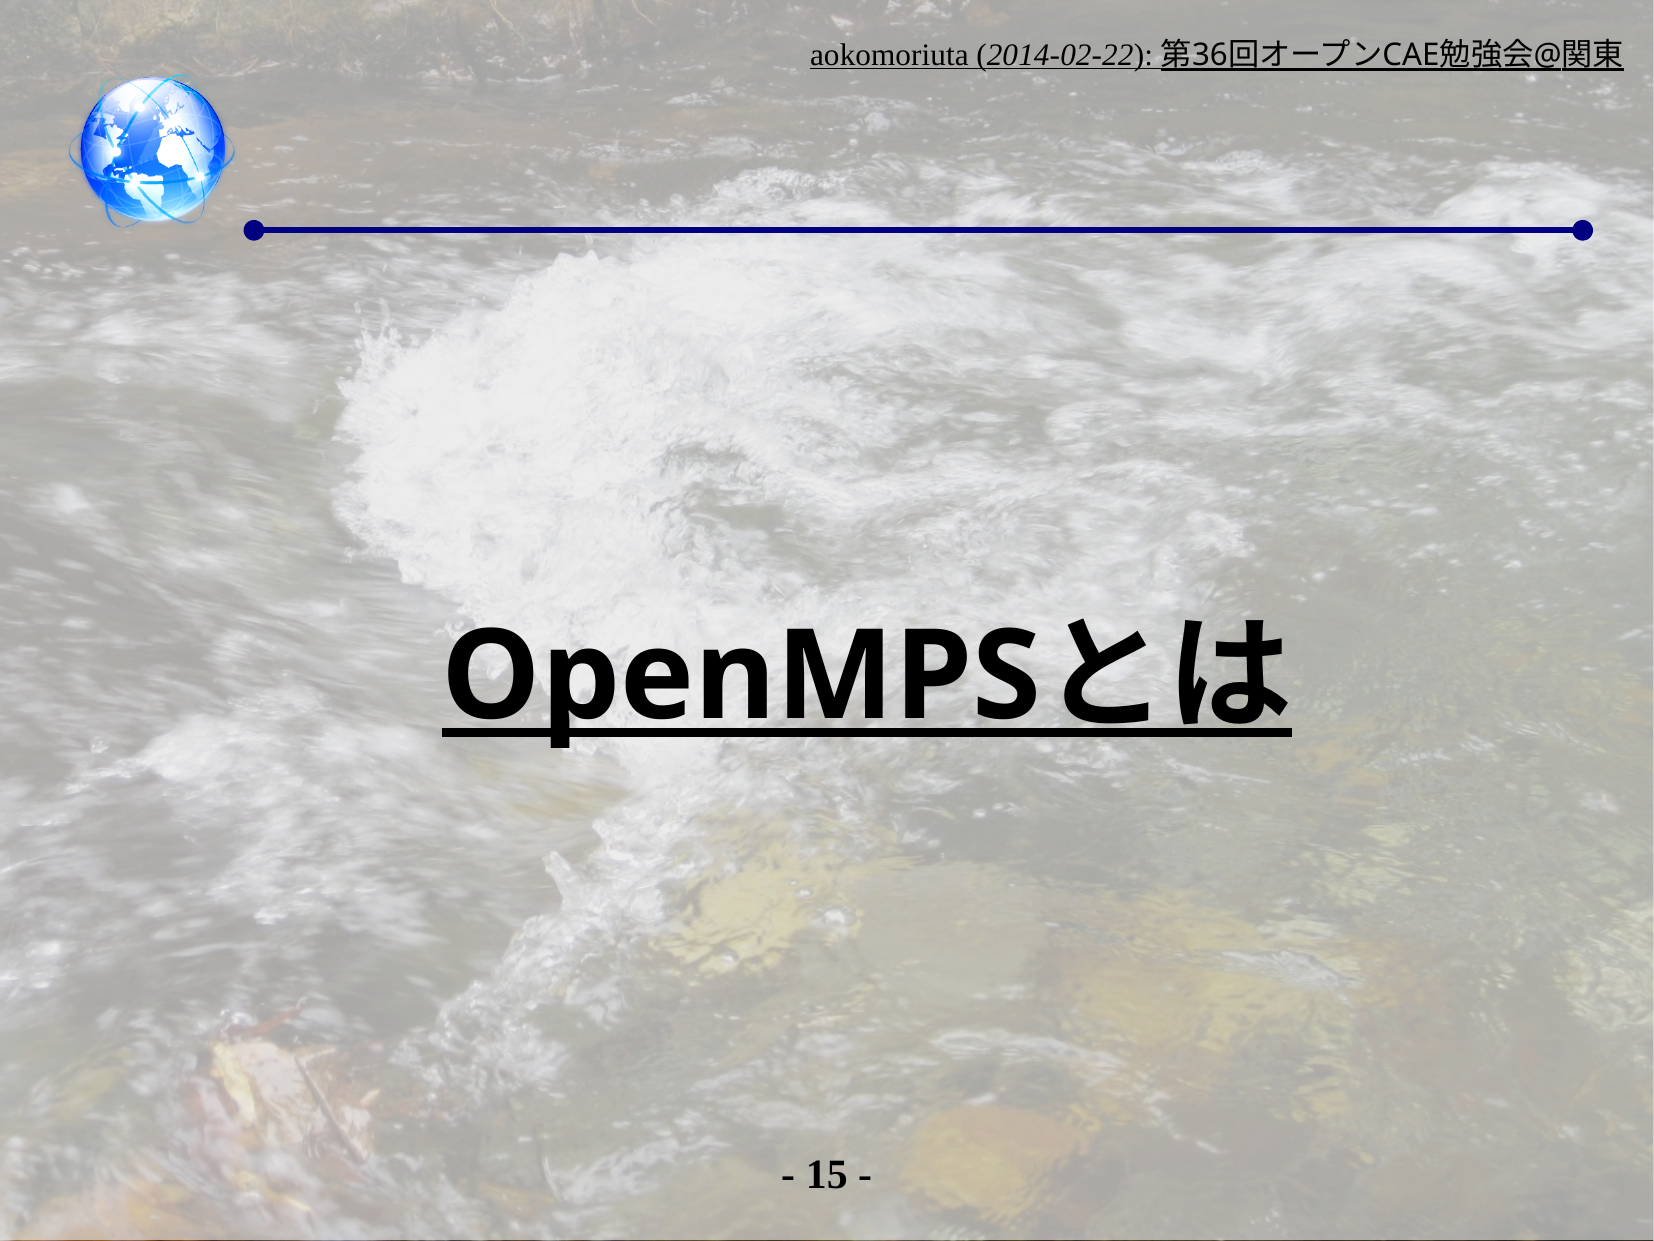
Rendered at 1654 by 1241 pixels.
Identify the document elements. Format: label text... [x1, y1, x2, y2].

text_box OpenMPSとは [29, 570, 1625, 759]
picture [65, 64, 237, 236]
